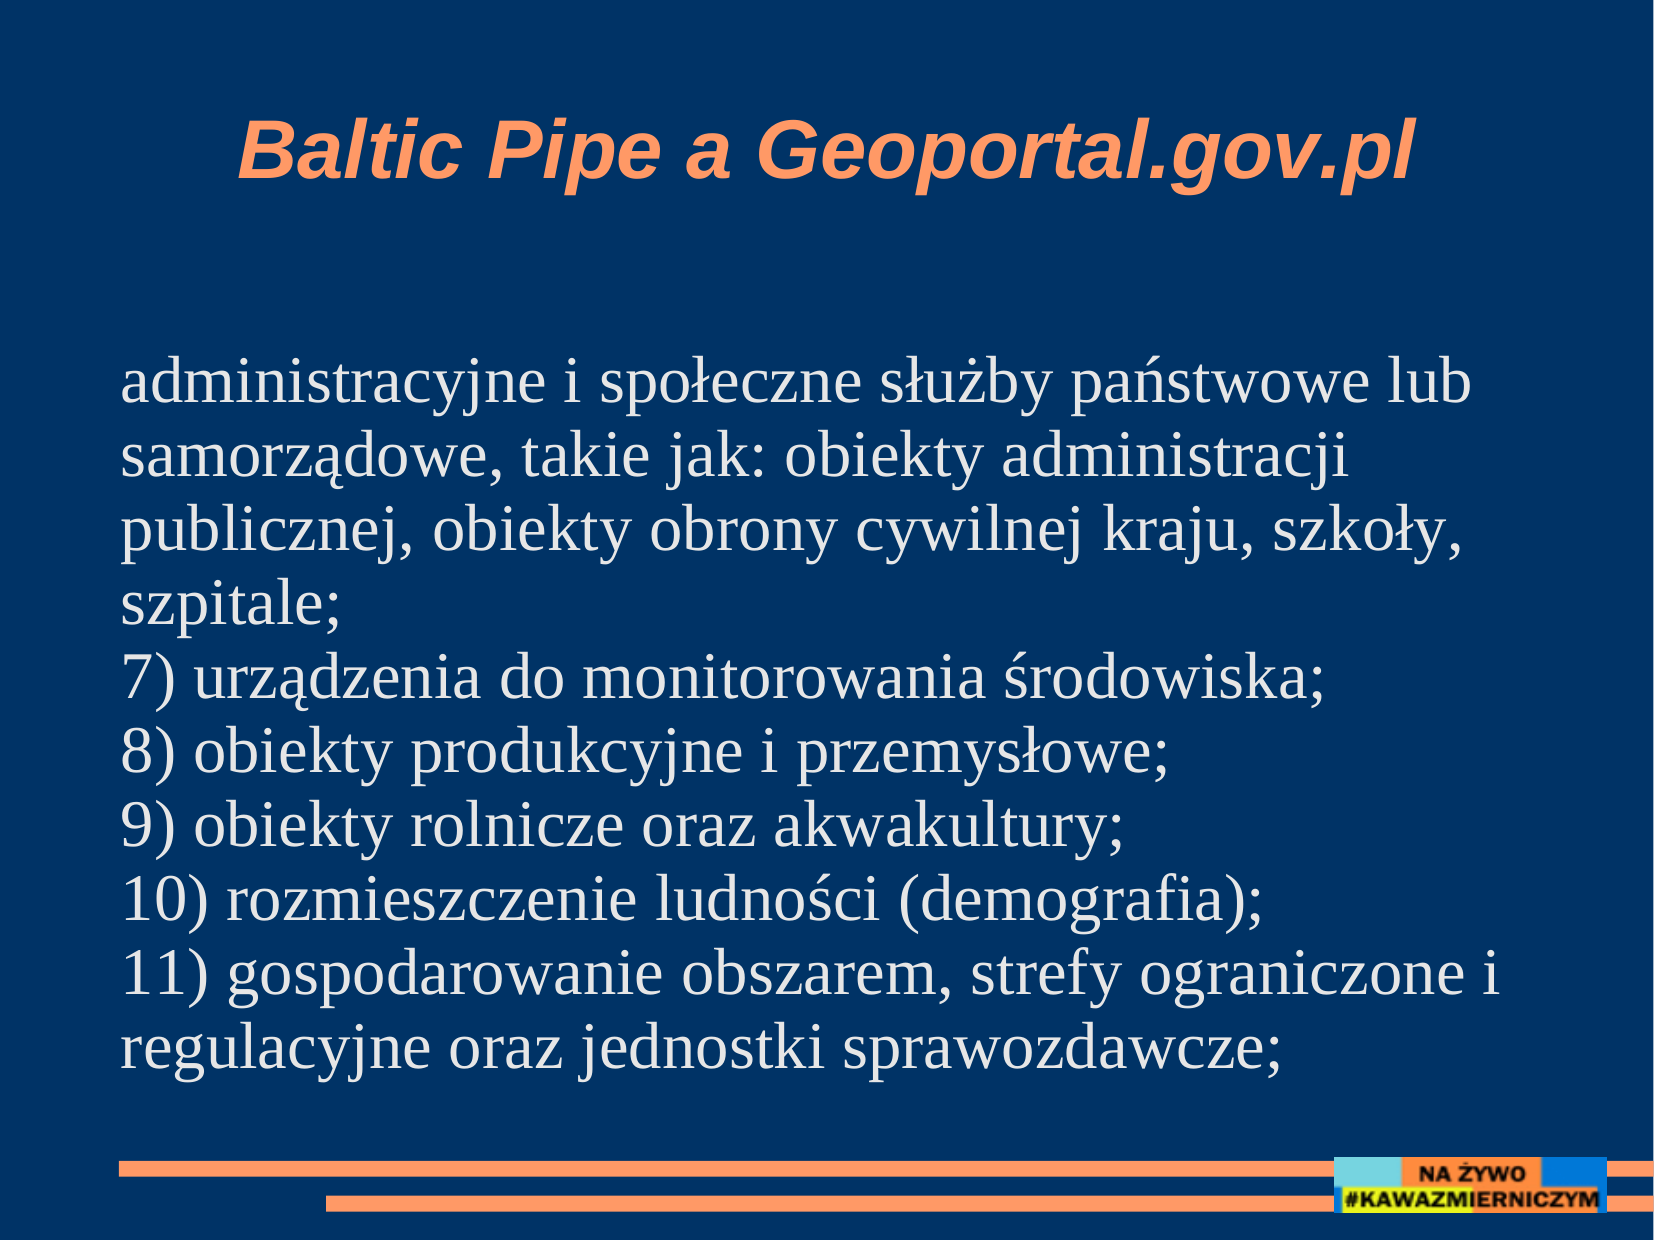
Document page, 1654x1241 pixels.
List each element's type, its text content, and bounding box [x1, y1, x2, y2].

picture [1334, 1157, 1607, 1213]
list administracyjne i społeczne służby państwowe lub samorządowe, takie jak: obiekty administracji publicznej, obiekty obrony cywilnej kraju, szkoły, szpitale; 7) urządzenia do monitorowania środowiska; 8) obiekty produkcyjne i przemysłowe; 9) obiekty rolnicze oraz akwakultury; 10) rozmieszczenie ludności (demografia); 11) gospodarowanie obszarem, strefy ograniczone i regulacyjne oraz jednostki sprawozdawcze; [120, 342, 1560, 1084]
title Baltic Pipe a Geoportal.gov.pl [121, 46, 1534, 254]
